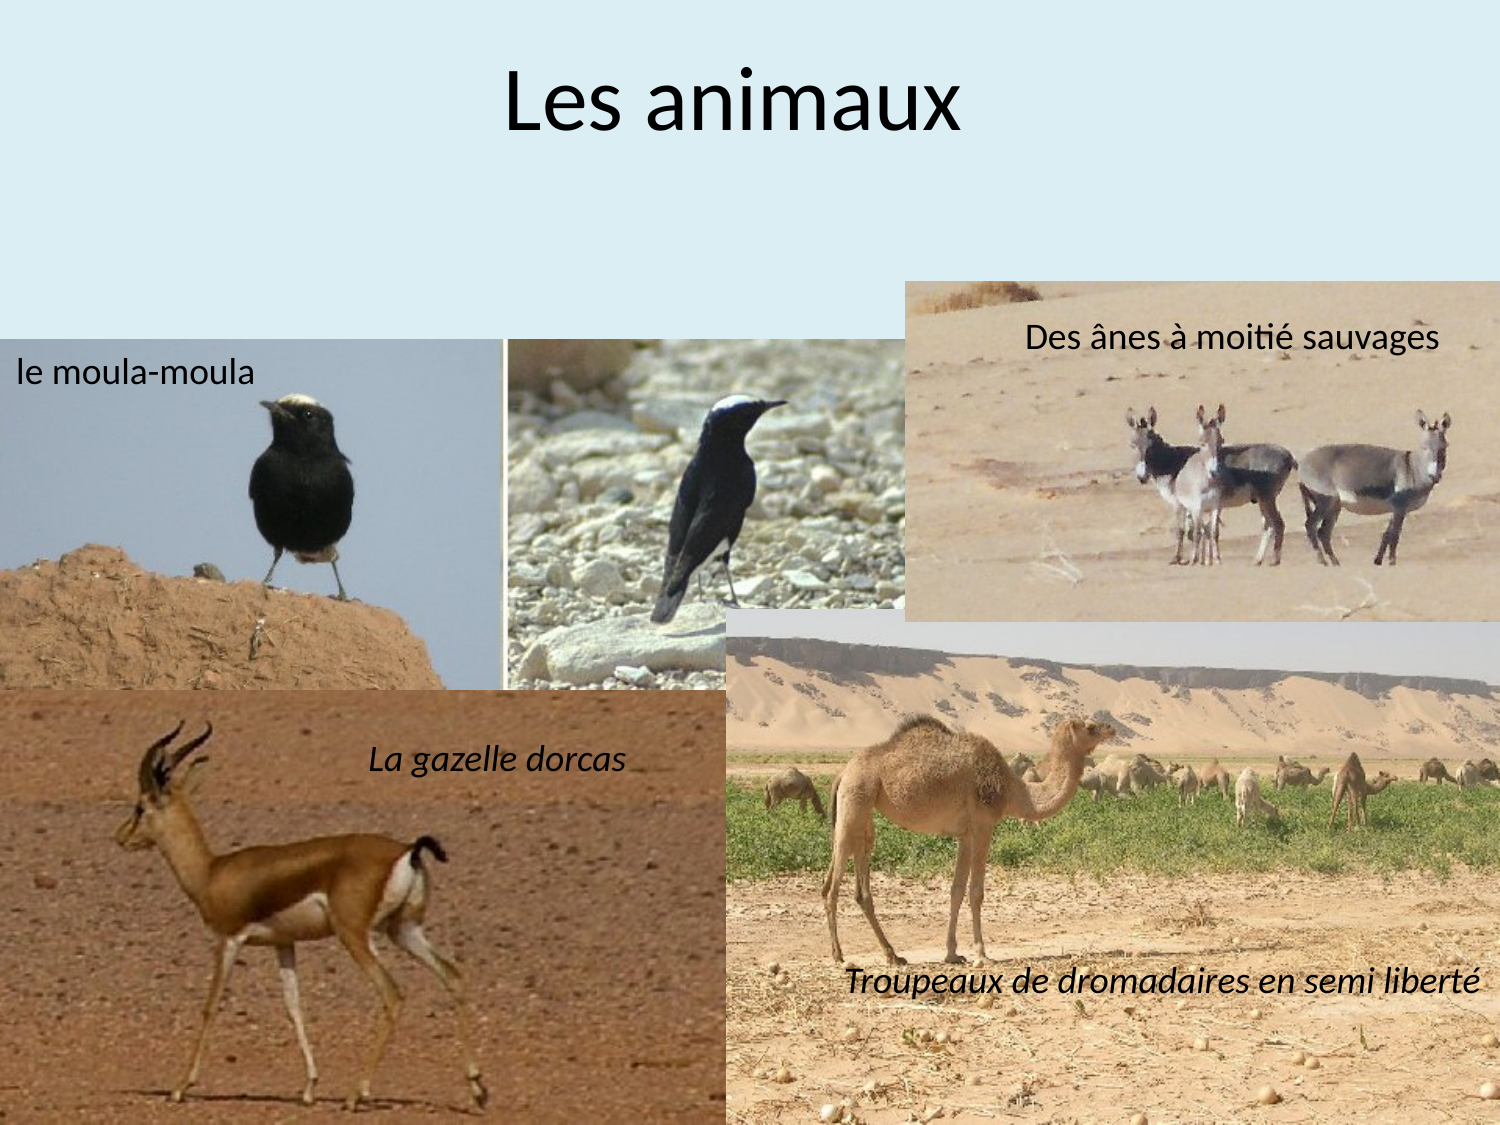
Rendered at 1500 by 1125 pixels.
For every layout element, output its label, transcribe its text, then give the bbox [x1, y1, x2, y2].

text_box Troupeaux de dromadaires en semi liberté [829, 949, 1497, 1009]
text_box le moula-moula [1, 339, 271, 400]
text_box La gazelle dorcas [353, 726, 642, 787]
text_box Des ânes à moitié sauvages [1010, 304, 1456, 365]
title Les animaux [58, 0, 1409, 188]
picture [0, 281, 1500, 1125]
